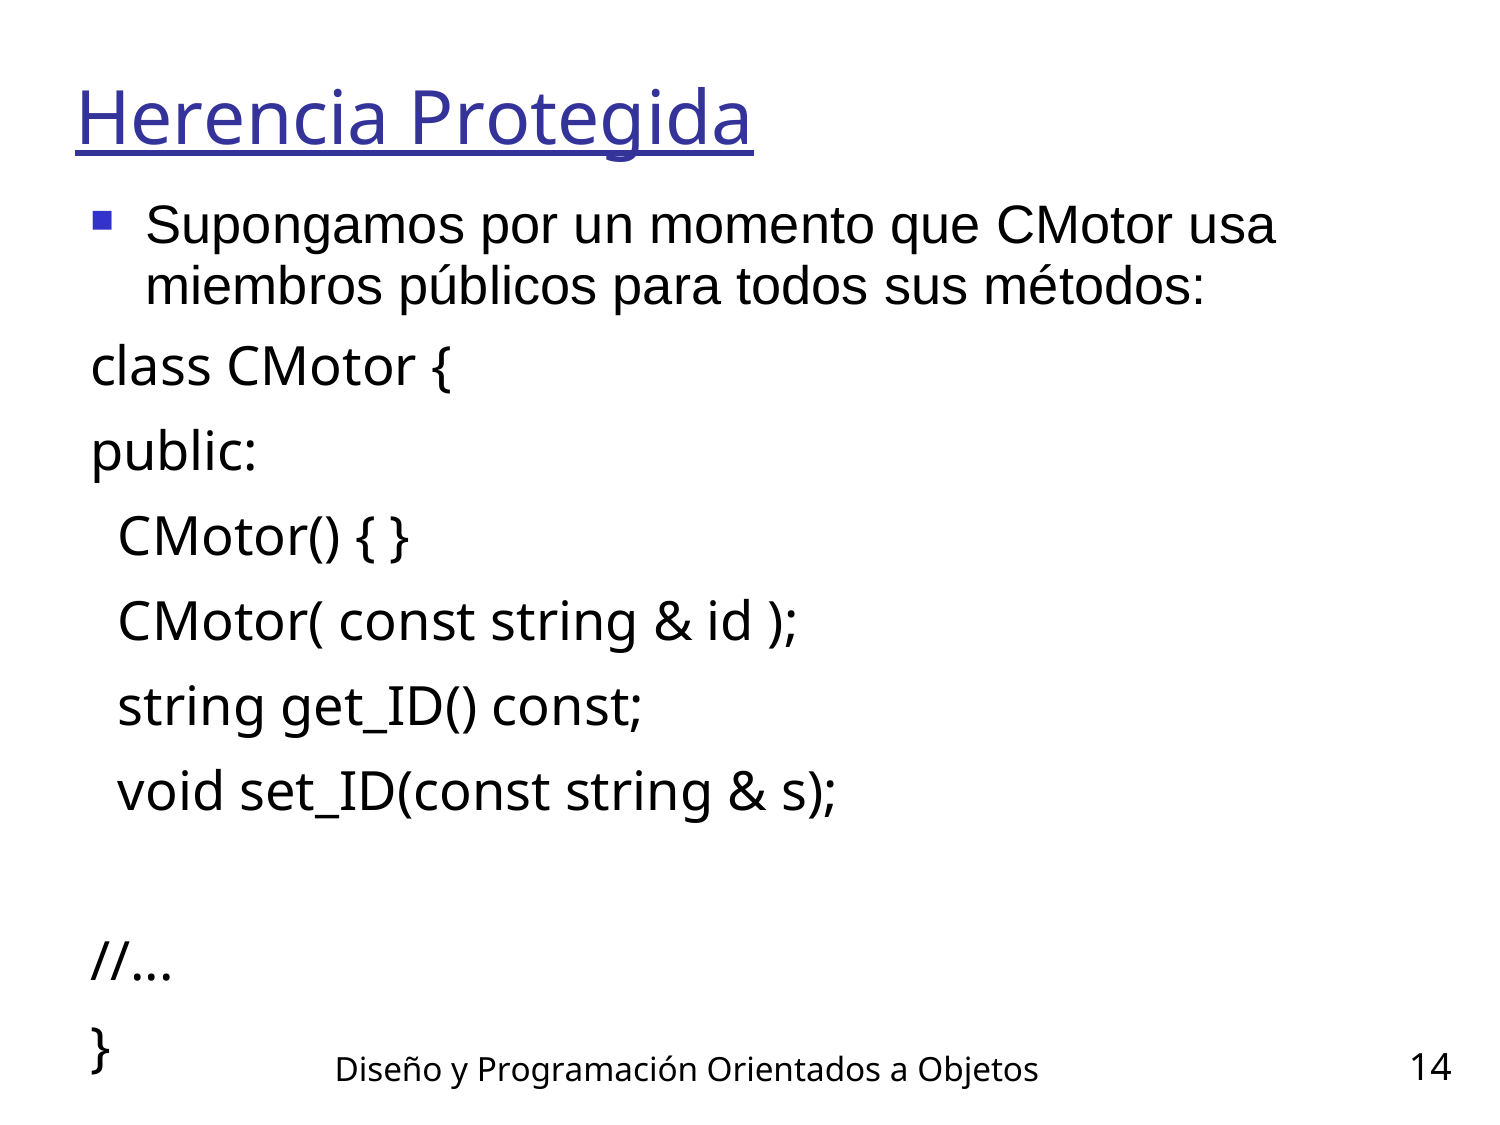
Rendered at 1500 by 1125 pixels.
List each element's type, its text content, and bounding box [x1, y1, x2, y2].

list Supongamos por un momento que CMotor usa miembros públicos para todos sus métodos: class CMotor { public: CMotor() { } CMotor( const string & id ); string get_ID() const; void set_ID(const string & s); //... } [75, 187, 1462, 1066]
title Herencia Protegida [75, 30, 1466, 193]
